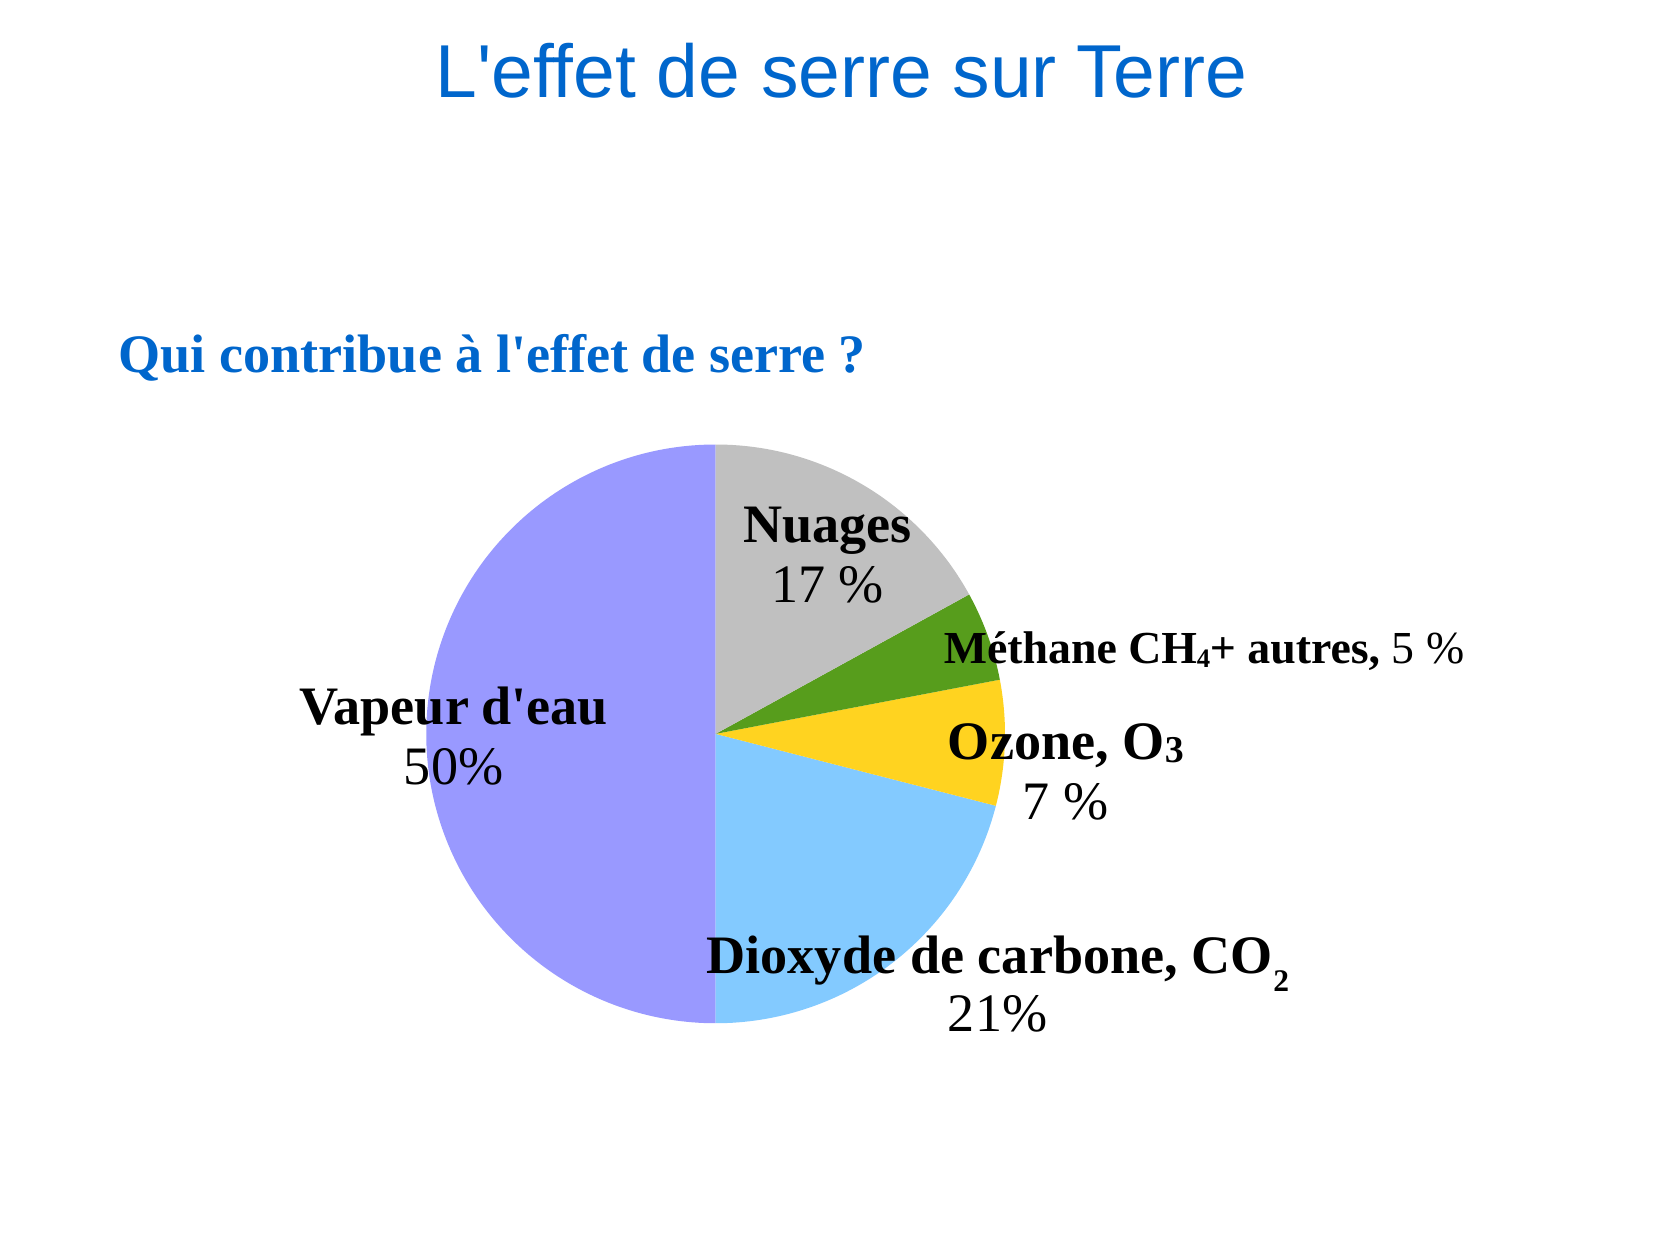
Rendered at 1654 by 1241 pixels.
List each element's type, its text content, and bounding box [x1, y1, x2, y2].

text_box Vapeur d'eau 50% [265, 668, 642, 818]
text_box Dioxyde de carbone, CO2 21% [630, 926, 1290, 1119]
chart [180, 450, 1252, 1036]
text_box Ozone, O3 7 % [895, 705, 1236, 867]
text_box Nuages 17 % [594, 486, 1061, 636]
text_box L'effet de serre sur Terre [421, 14, 1409, 121]
text_box Méthane CH4+ autres, 5 % [866, 615, 1542, 705]
text_box Qui contribue à l'effet de serre ? [103, 316, 1590, 450]
